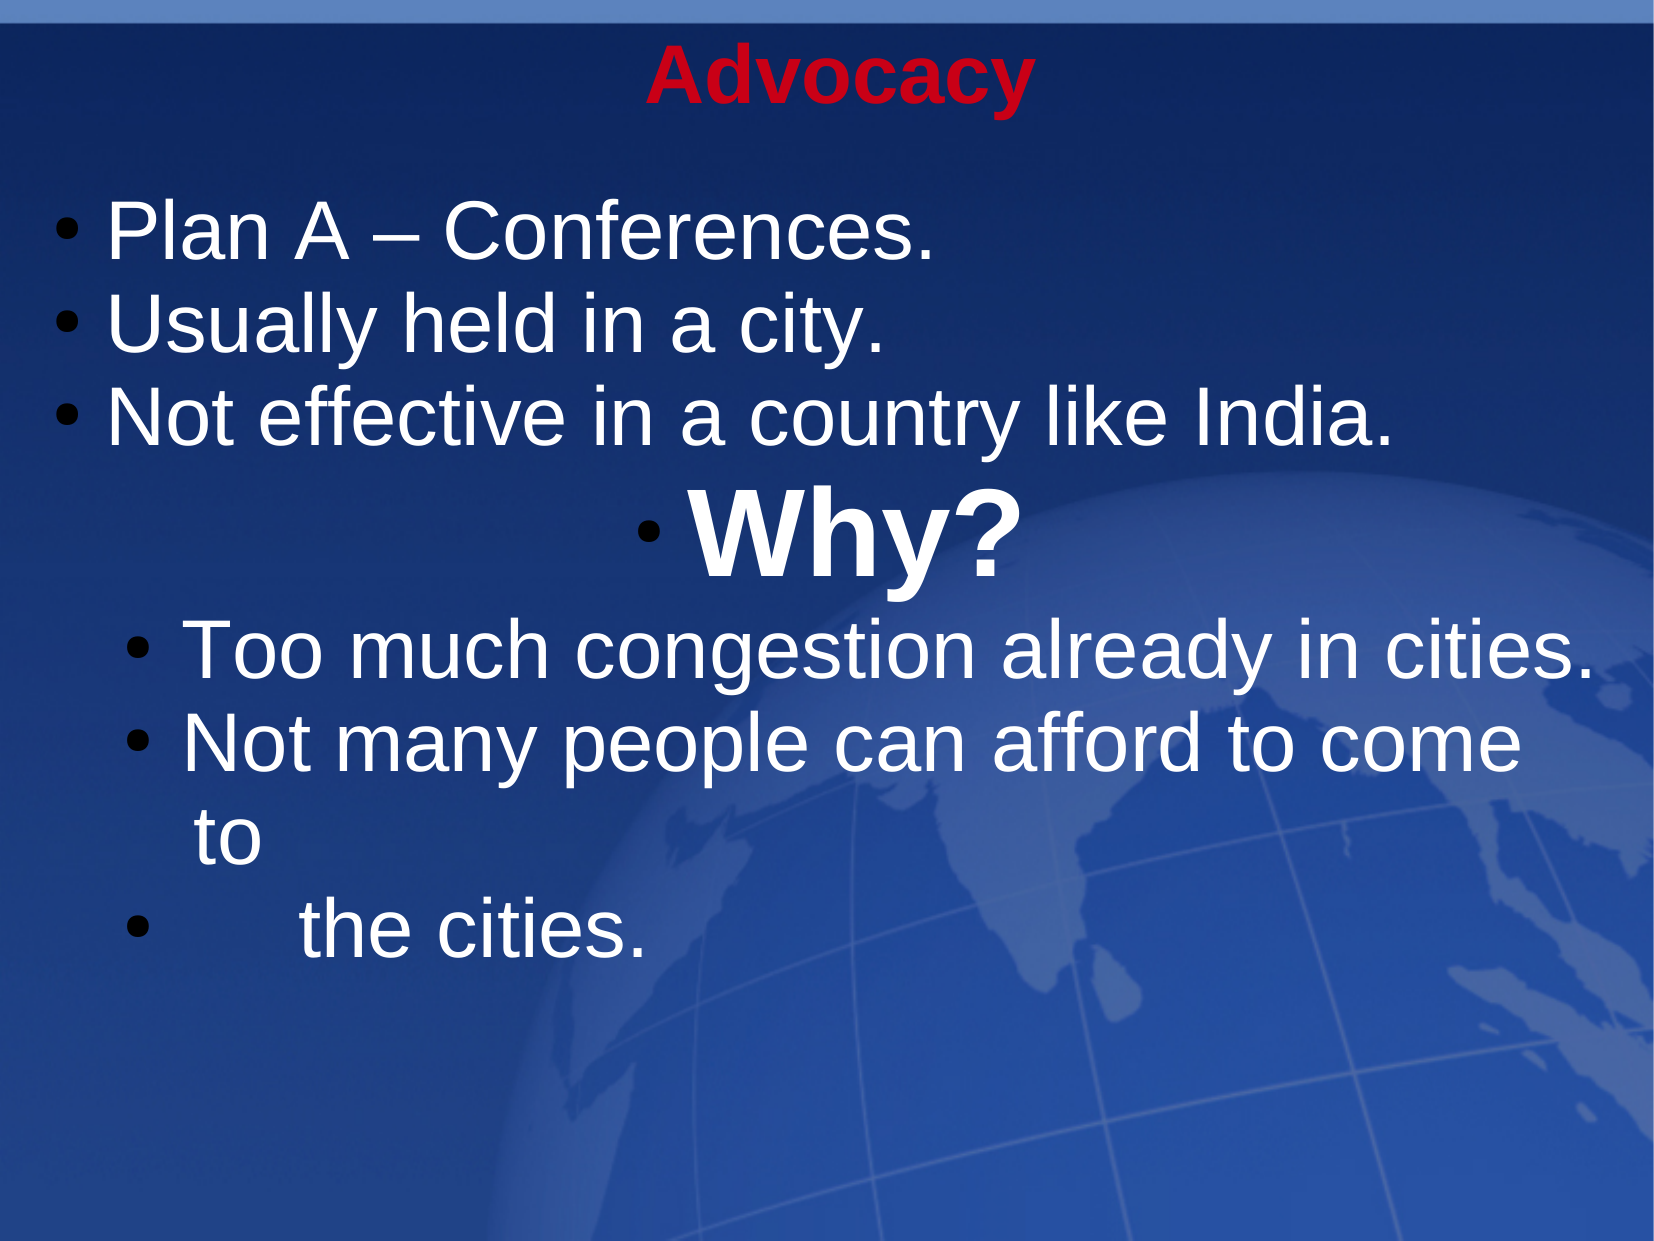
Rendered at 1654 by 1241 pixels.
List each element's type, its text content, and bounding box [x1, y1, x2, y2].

text_box Plan A – Conferences. Usually held in a city. Not effective in a country like India. Why? Too much congestion already in cities. Not many people can afford to come to the cities. [37, 177, 1625, 1051]
text_box Advocacy [109, 20, 1573, 143]
picture [0, 0, 1654, 1241]
